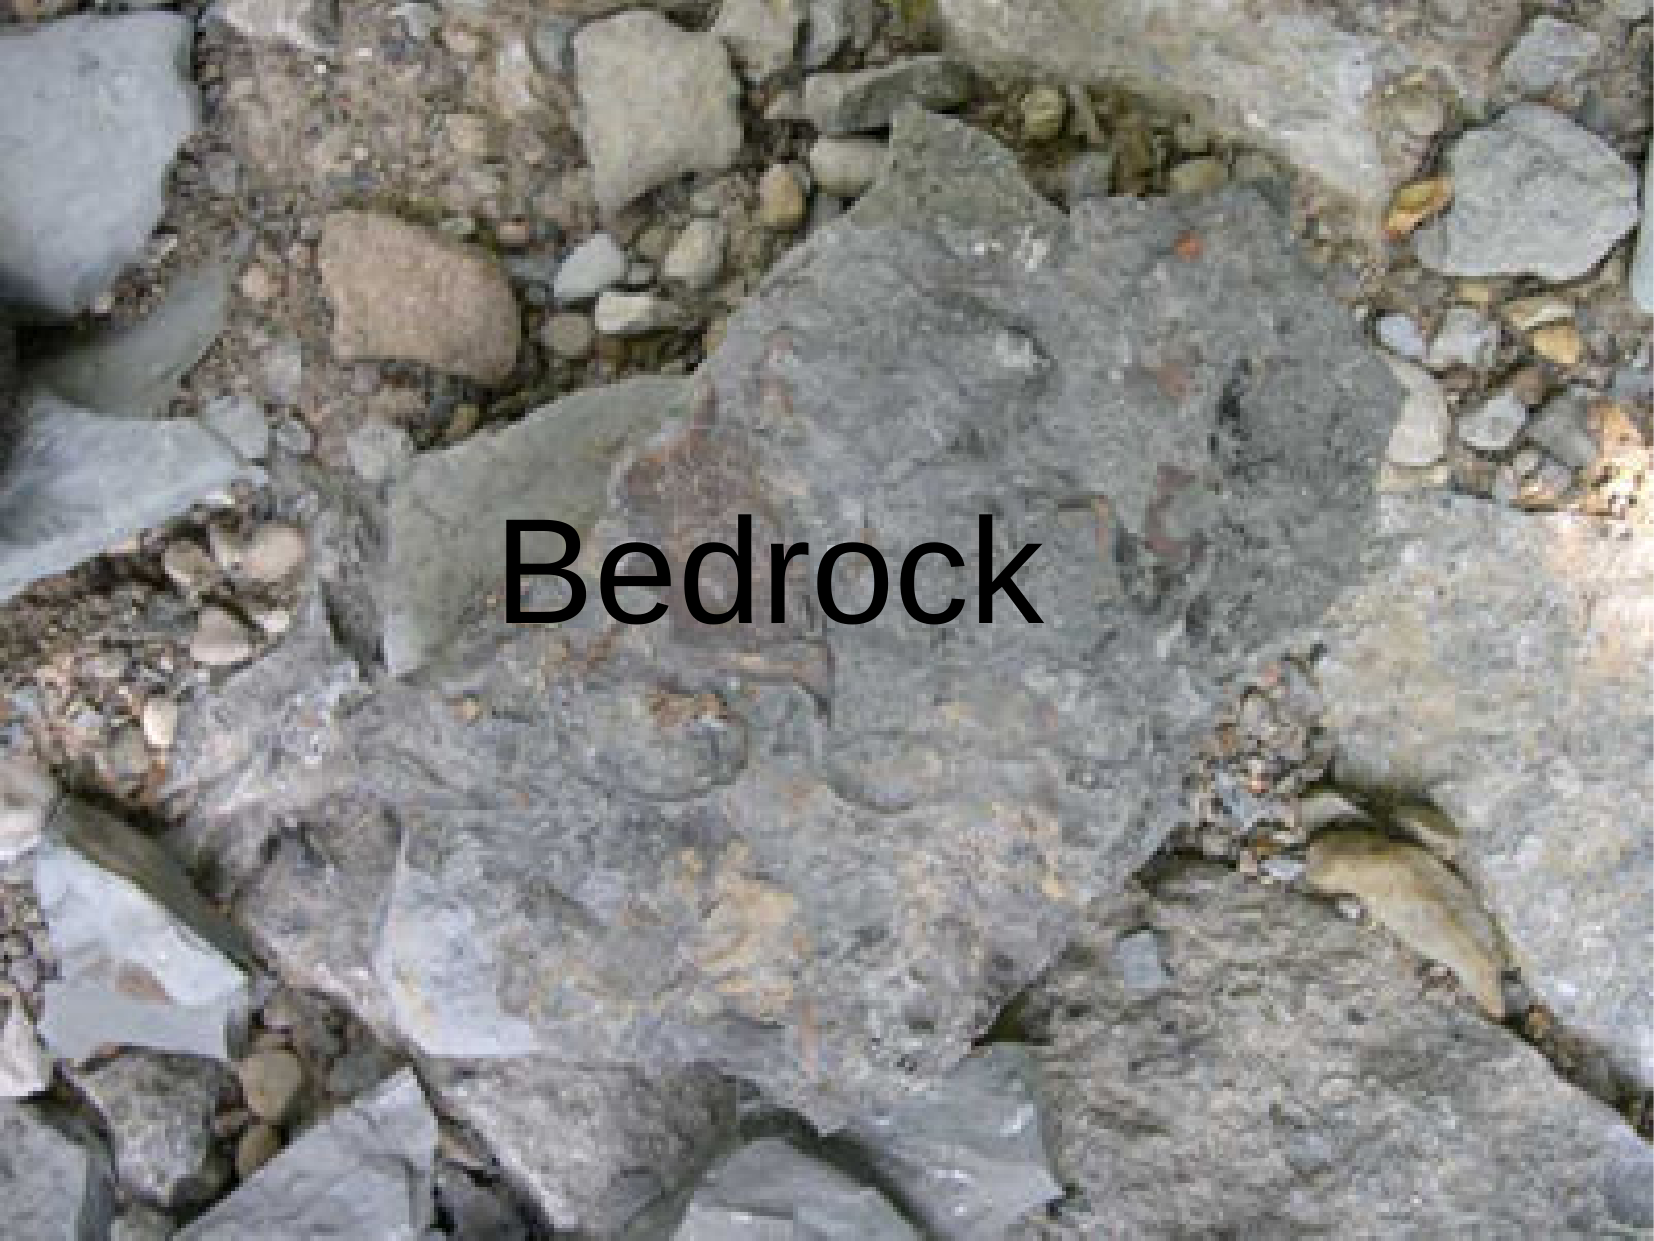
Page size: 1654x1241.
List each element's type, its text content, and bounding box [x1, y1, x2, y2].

picture [0, 0, 1654, 1241]
text_box Bedrock [480, 480, 1276, 663]
